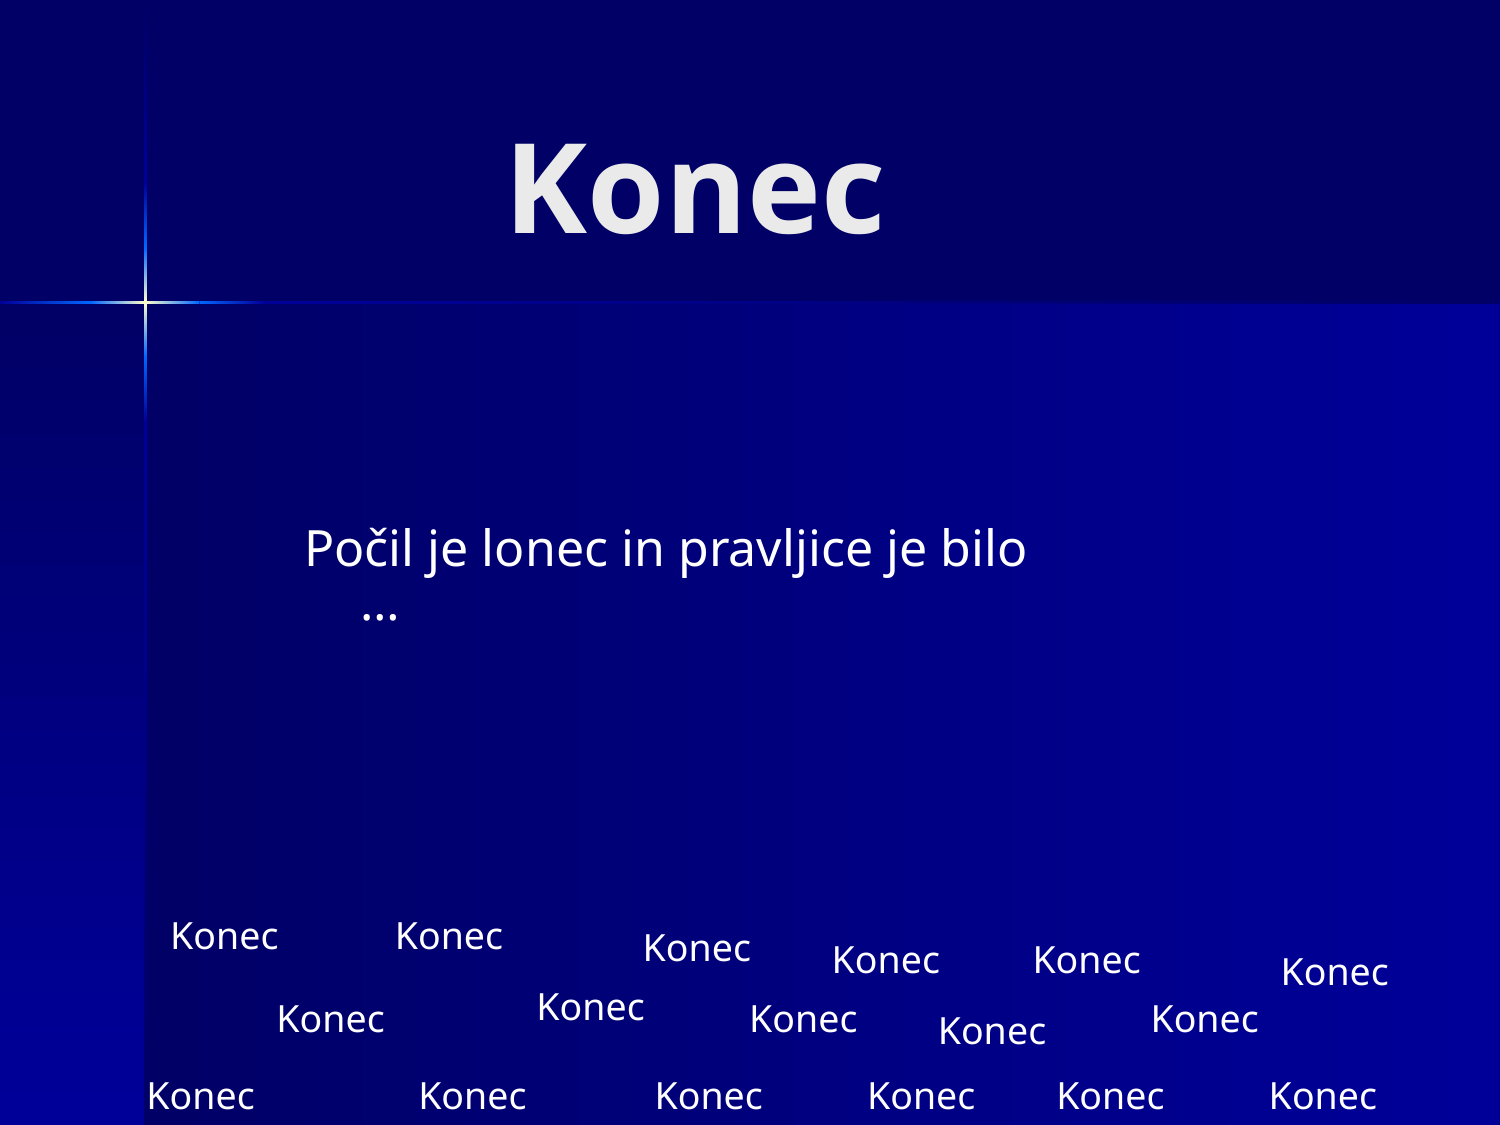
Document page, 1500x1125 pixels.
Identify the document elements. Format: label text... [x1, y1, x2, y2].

text_box Konec [852, 1064, 991, 1125]
text_box Konec [1265, 940, 1405, 1001]
text_box Konec [403, 1064, 542, 1125]
text_box Konec [131, 1064, 270, 1125]
text_box Konec [1017, 928, 1156, 989]
text_box Konec [261, 987, 400, 1048]
list Počil je lonec in pravljice je bilo … [289, 515, 1069, 623]
text_box Konec [379, 904, 519, 965]
text_box Konec [155, 904, 294, 965]
text_box Konec [1041, 1064, 1180, 1125]
text_box Konec [923, 999, 1062, 1060]
text_box Konec [734, 987, 873, 1048]
text_box Konec [639, 1064, 779, 1125]
title Konec [490, 66, 916, 302]
text_box Konec [627, 916, 767, 977]
text_box Konec [1135, 987, 1275, 1048]
text_box Konec [521, 976, 660, 1036]
text_box Konec [816, 928, 956, 989]
text_box Konec [1253, 1064, 1393, 1125]
